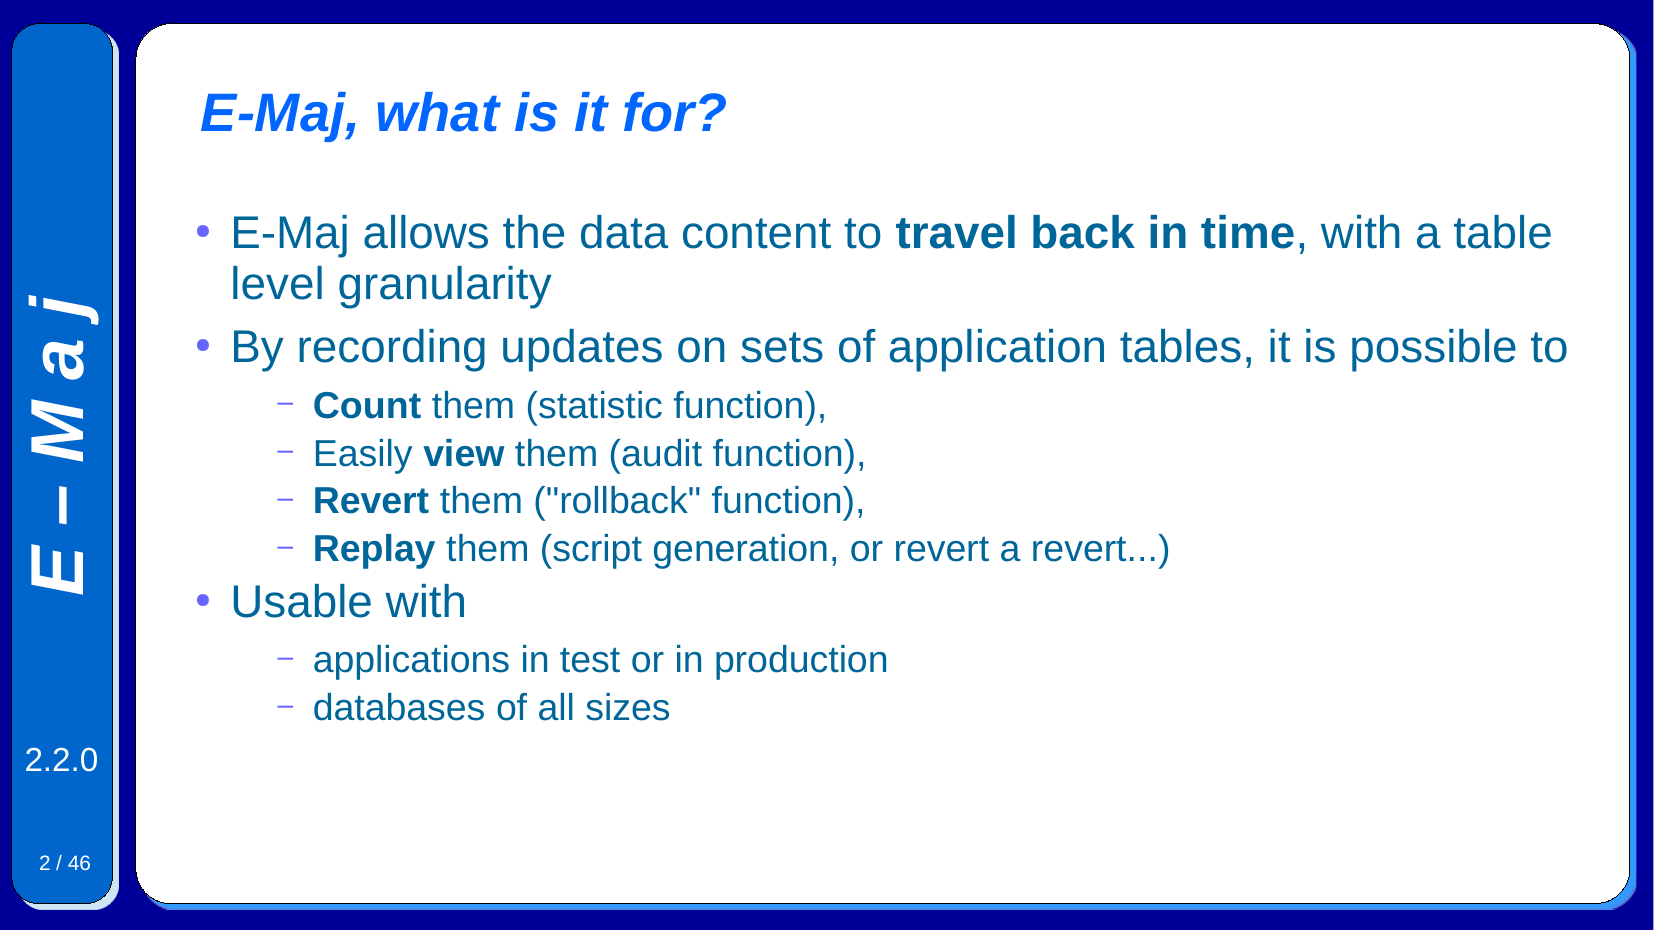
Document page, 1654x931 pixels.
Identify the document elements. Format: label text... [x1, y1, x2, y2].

list E-Maj allows the data content to travel back in time, with a table level granularity By recording updates on sets of application tables, it is possible to Count them (statistic function), Easily view them (audit function), Revert them ("rollback" function), Replay them (script generation, or revert a revert...) Usable with applications in test or in production databases of all sizes [177, 206, 1587, 886]
title E-Maj, what is it for? [200, 34, 1575, 191]
